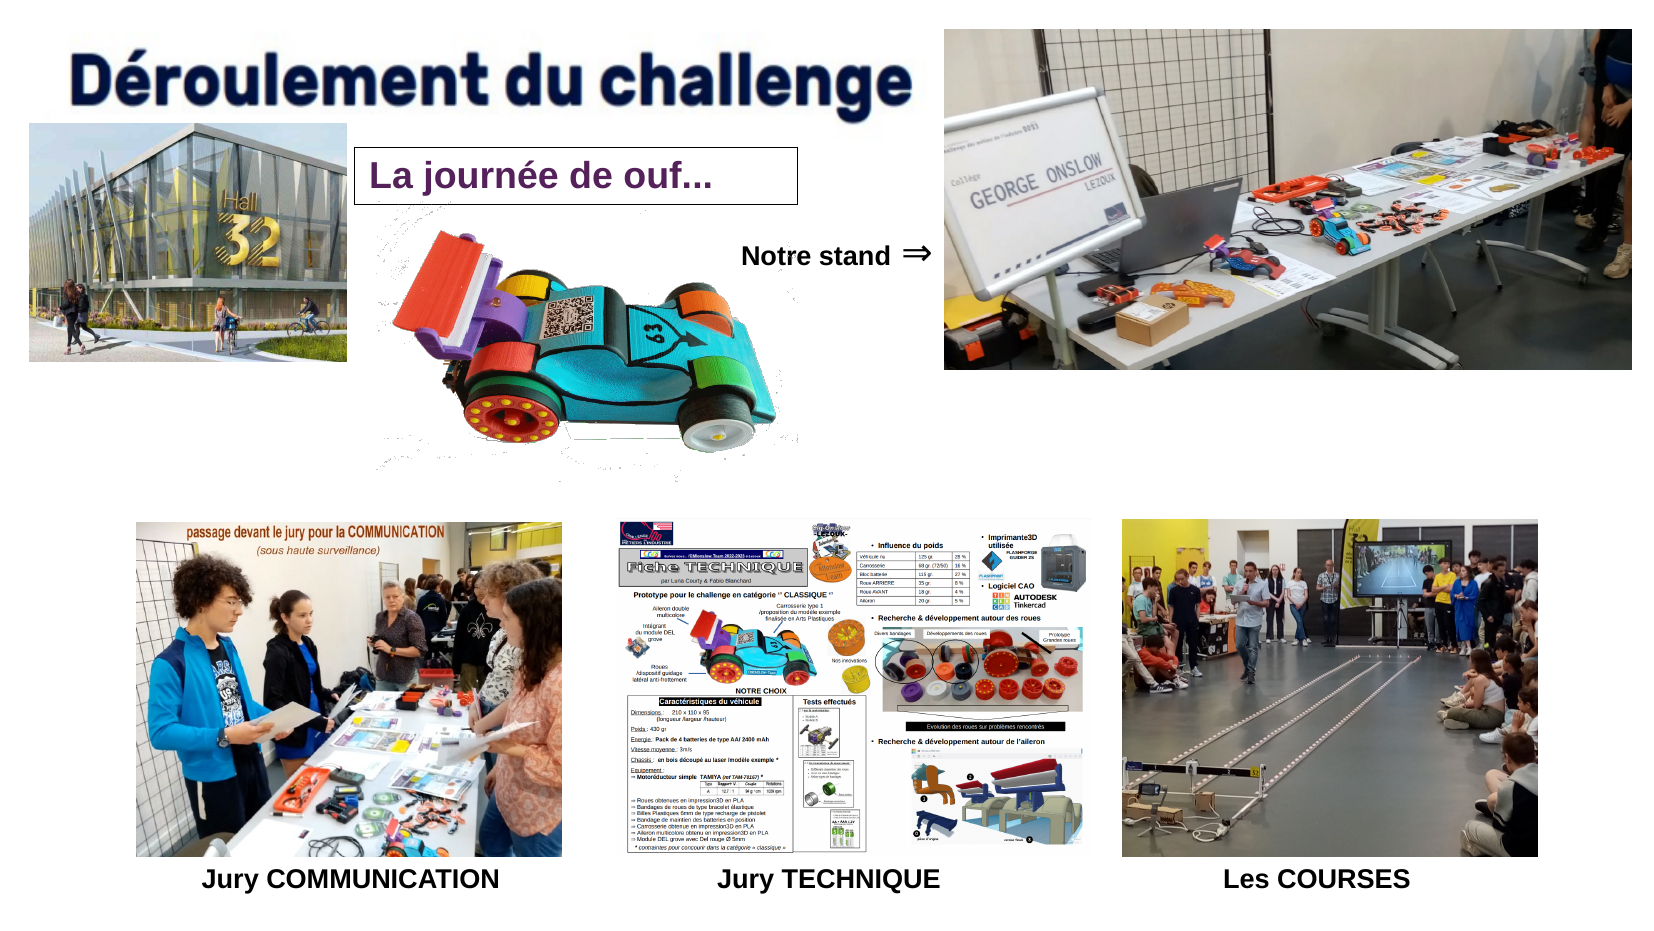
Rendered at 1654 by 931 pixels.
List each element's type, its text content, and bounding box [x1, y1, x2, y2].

text_box Jury TECHNIQUE [655, 857, 1010, 902]
picture [1122, 519, 1538, 857]
text_box Jury COMMUNICATION [177, 856, 532, 902]
picture [136, 522, 562, 857]
text_box Les COURSES [1139, 857, 1495, 902]
picture [29, 29, 1632, 371]
picture [615, 518, 1093, 857]
picture [376, 201, 798, 483]
text_box La journée de ouf... [354, 147, 798, 205]
text_box Notre stand ⇒ [798, 224, 963, 282]
